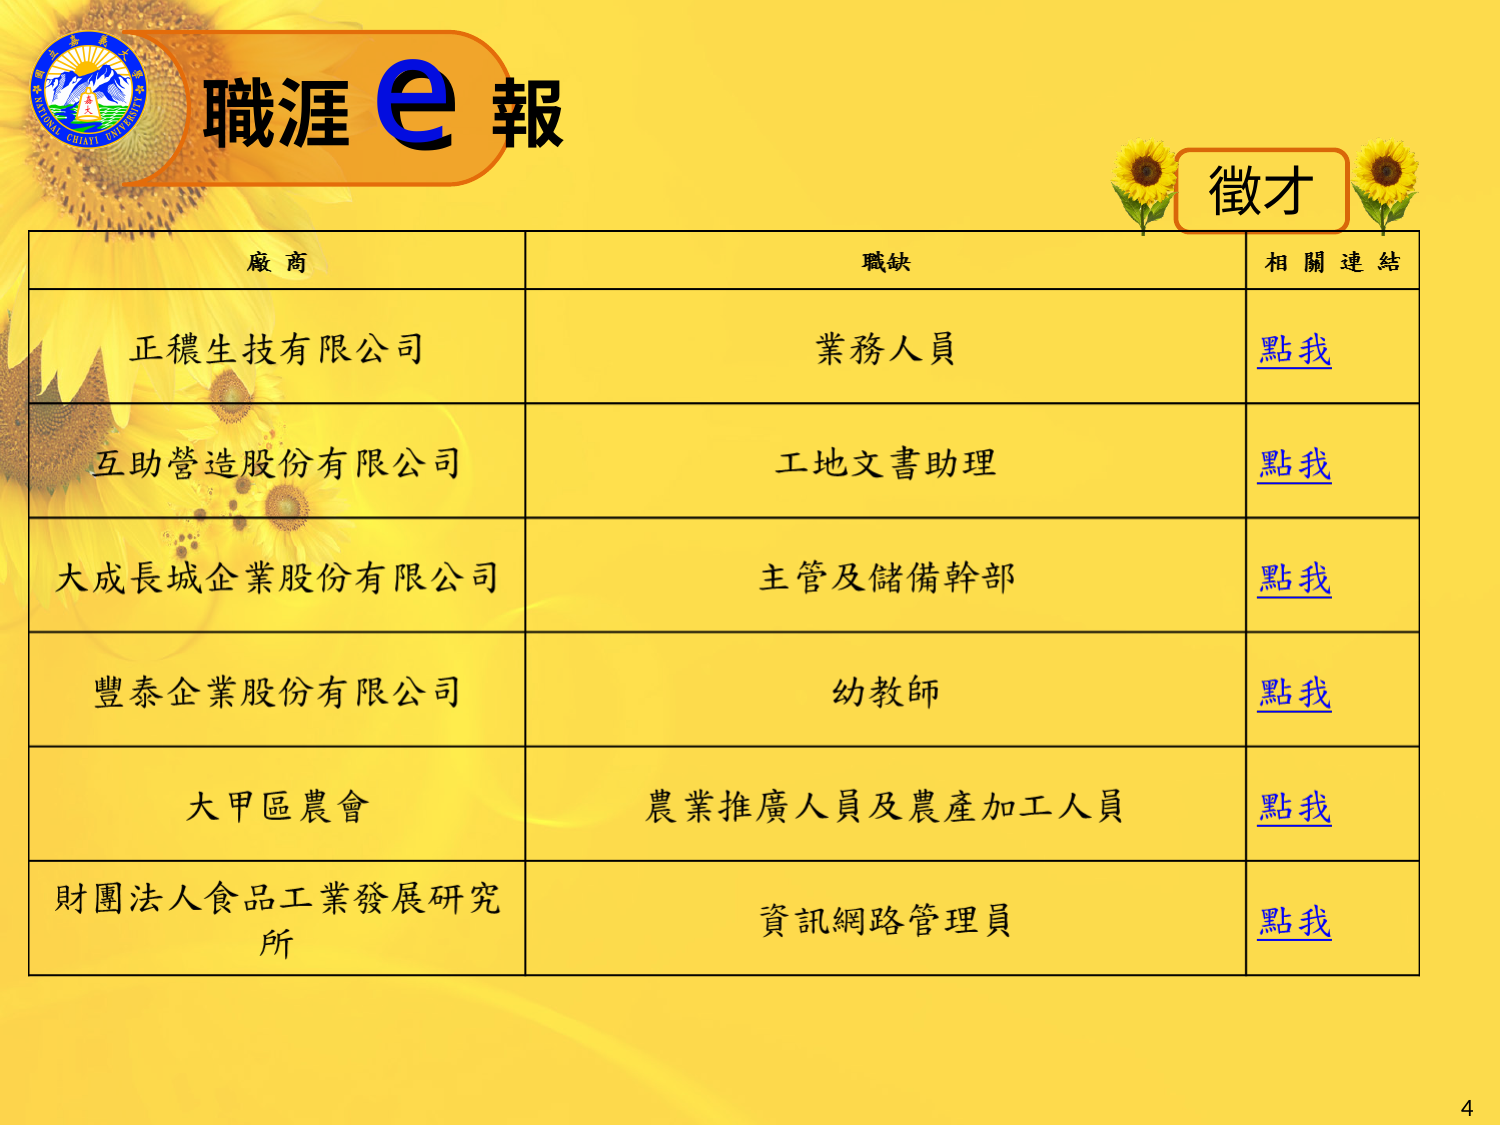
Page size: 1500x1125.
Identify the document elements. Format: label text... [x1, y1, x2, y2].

text_box 職涯e報 [186, 0, 609, 181]
text_box 4 [1445, 1084, 1490, 1125]
text_box [123, 32, 186, 86]
text_box 徵才 [1194, 149, 1333, 230]
text_box [123, 130, 469, 185]
picture [1093, 135, 1194, 230]
picture [29, 30, 148, 150]
picture [28, 135, 1434, 988]
